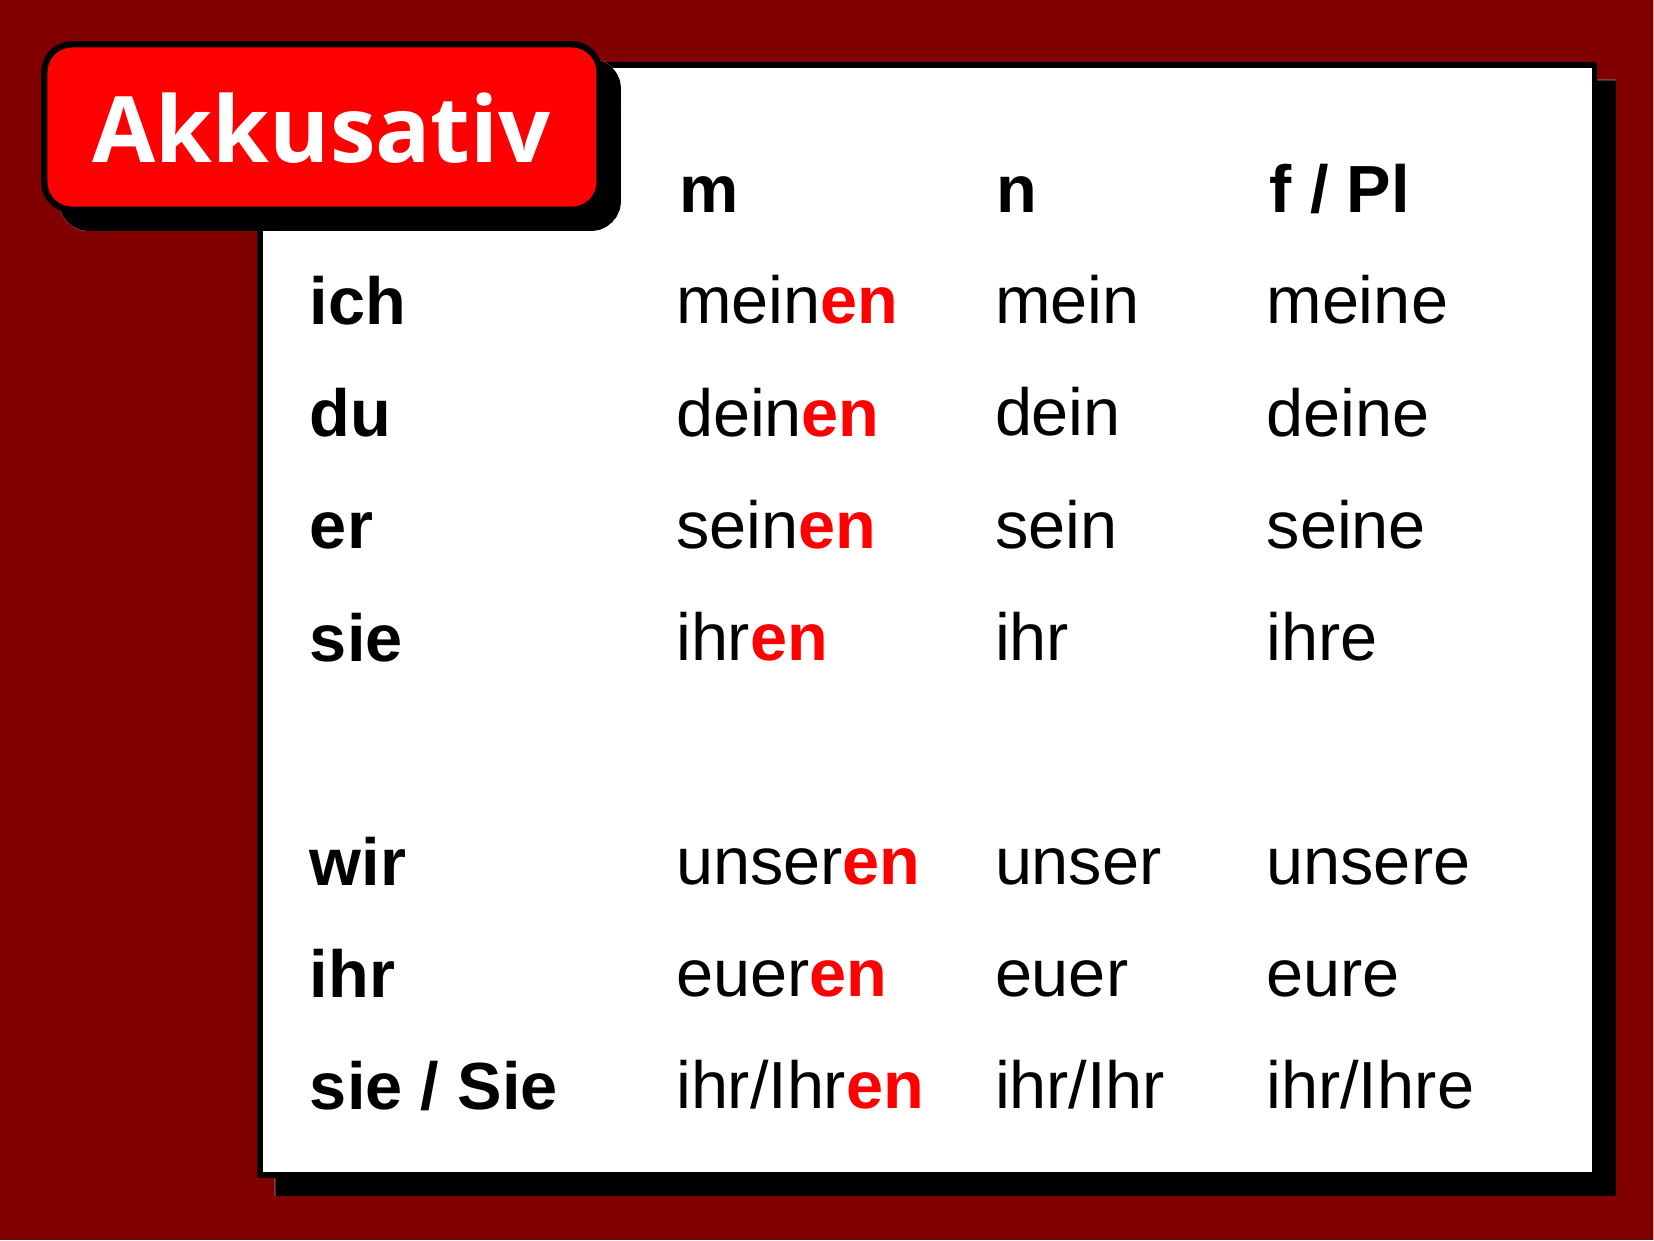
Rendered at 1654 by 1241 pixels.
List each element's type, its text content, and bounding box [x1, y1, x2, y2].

text_box m n f / Pl ich du er sie wir ihr sie / Sie [295, 107, 1548, 1158]
text_box mein dein sein ihr unser euer ihr/Ihr [981, 218, 1251, 1131]
text_box meine deine seine ihre unsere eure ihr/Ihre [1251, 218, 1524, 1131]
text_box Akkusativ [44, 44, 600, 210]
text_box [259, 64, 1595, 1176]
text_box meinen deinen seinen ihren unseren eueren ihr/Ihren [661, 218, 981, 1146]
